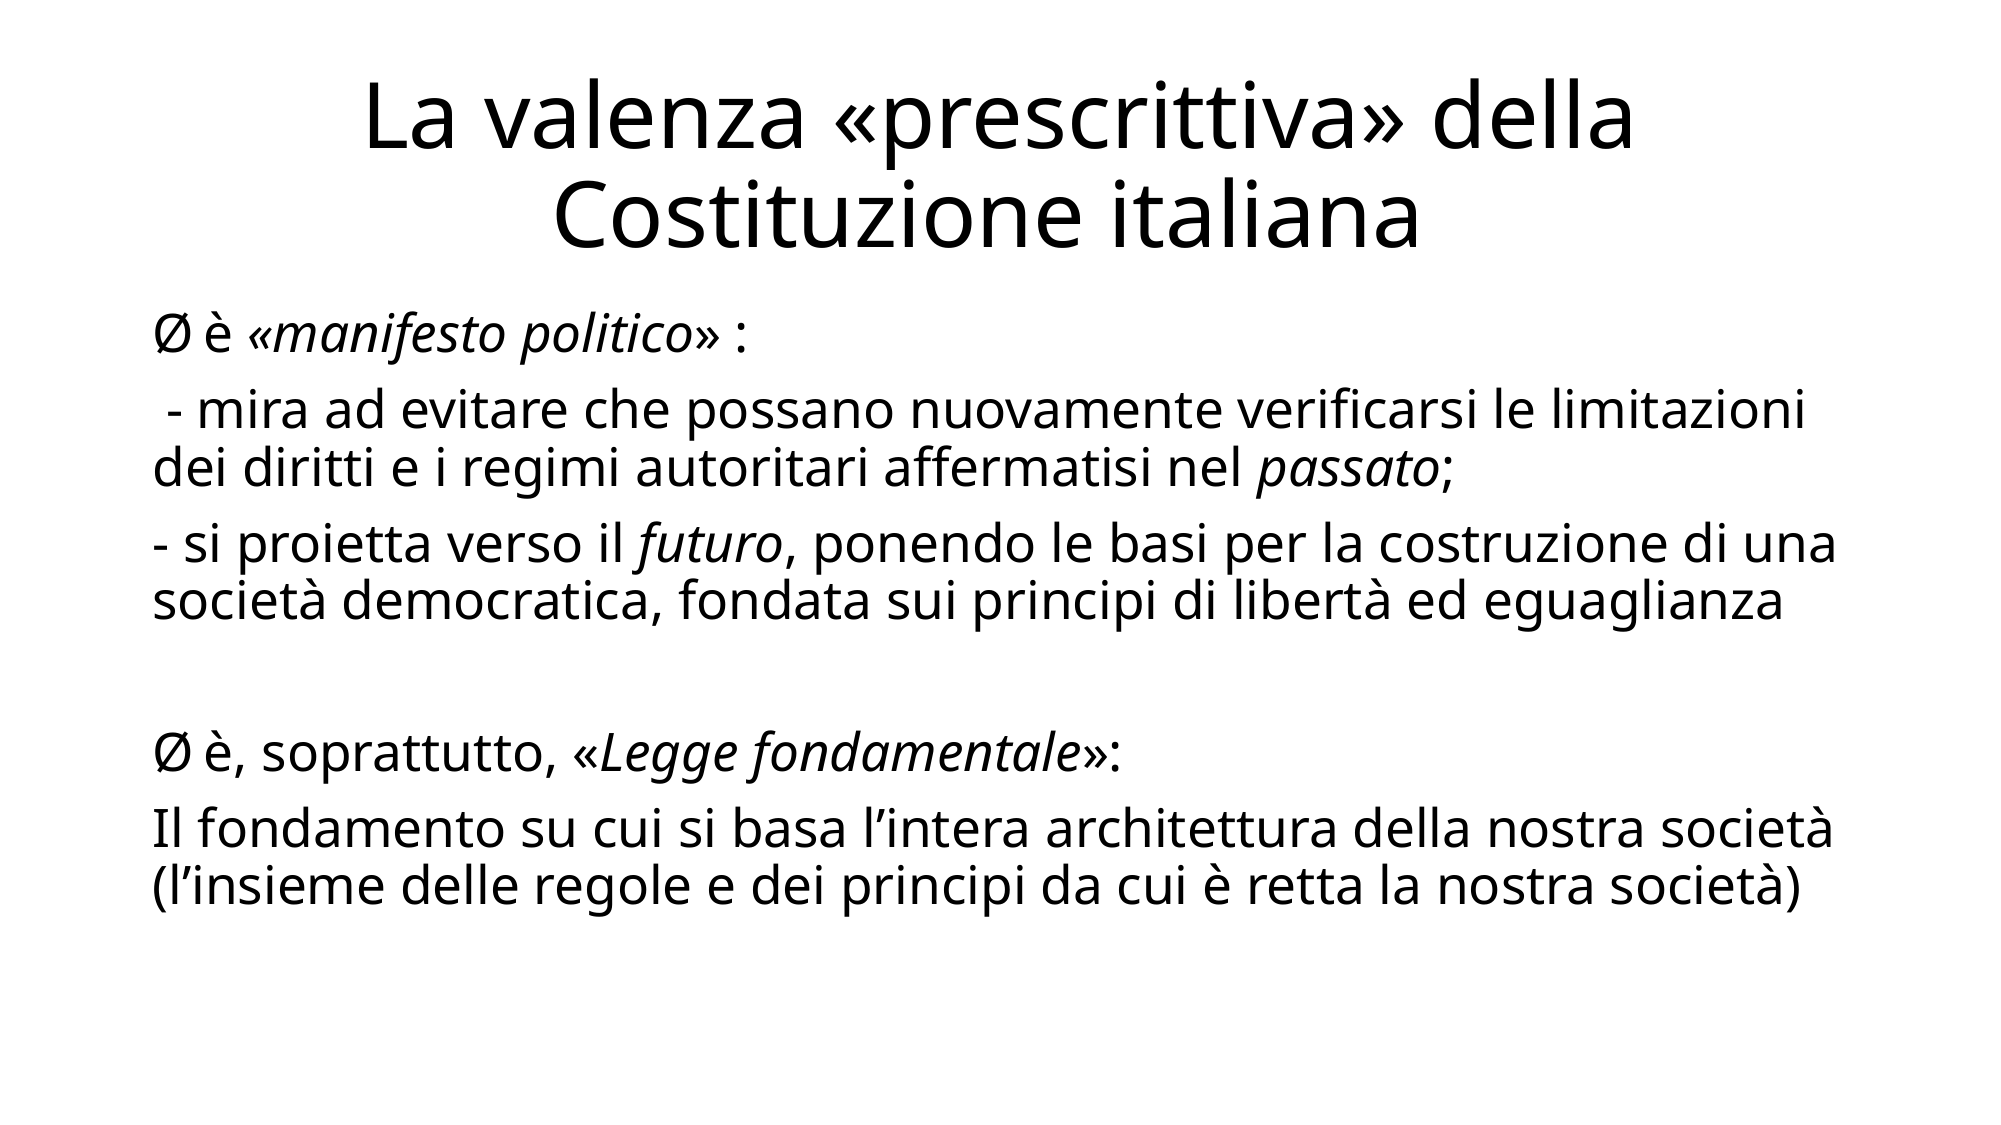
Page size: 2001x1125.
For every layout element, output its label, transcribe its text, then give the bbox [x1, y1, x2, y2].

title La valenza «prescrittiva» della Costituzione italiana [137, 59, 1863, 278]
list è «manifesto politico» : - mira ad evitare che possano nuovamente verificarsi le limitazioni dei diritti e i regimi autoritari affermatisi nel passato; - si proietta verso il futuro, ponendo le basi per la costruzione di una società democratica, fondata sui principi di libertà ed eguaglianza è, soprattutto, «Legge fondamentale»: Il fondamento su cui si basa l’intera architettura della nostra società (l’insieme delle regole e dei principi da cui è retta la nostra società) [137, 299, 1863, 1014]
